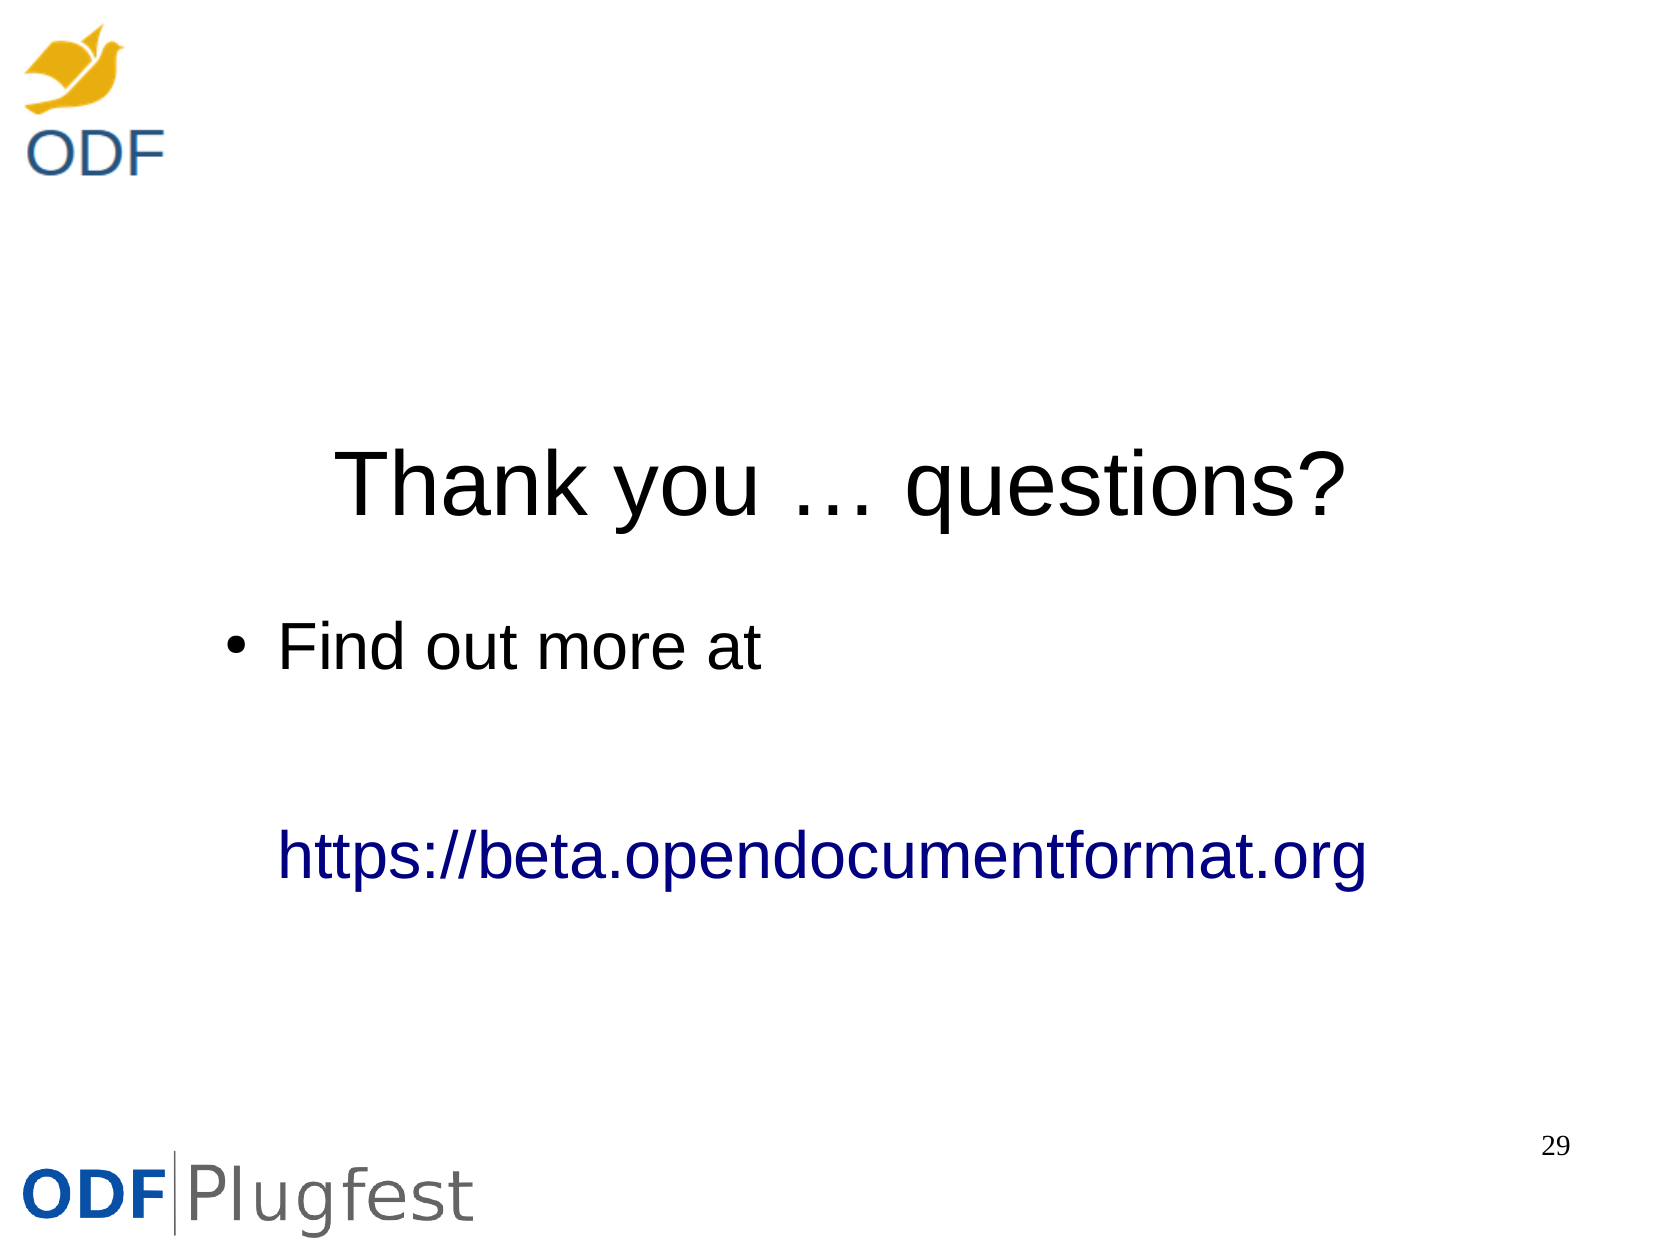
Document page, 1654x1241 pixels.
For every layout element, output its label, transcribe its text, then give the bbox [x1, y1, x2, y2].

title Thank you … questions? [206, 395, 1477, 573]
picture [0, 0, 216, 218]
picture [23, 1150, 206, 1241]
list Find out more at https://beta.opendocumentformat.org [206, 609, 1477, 1241]
